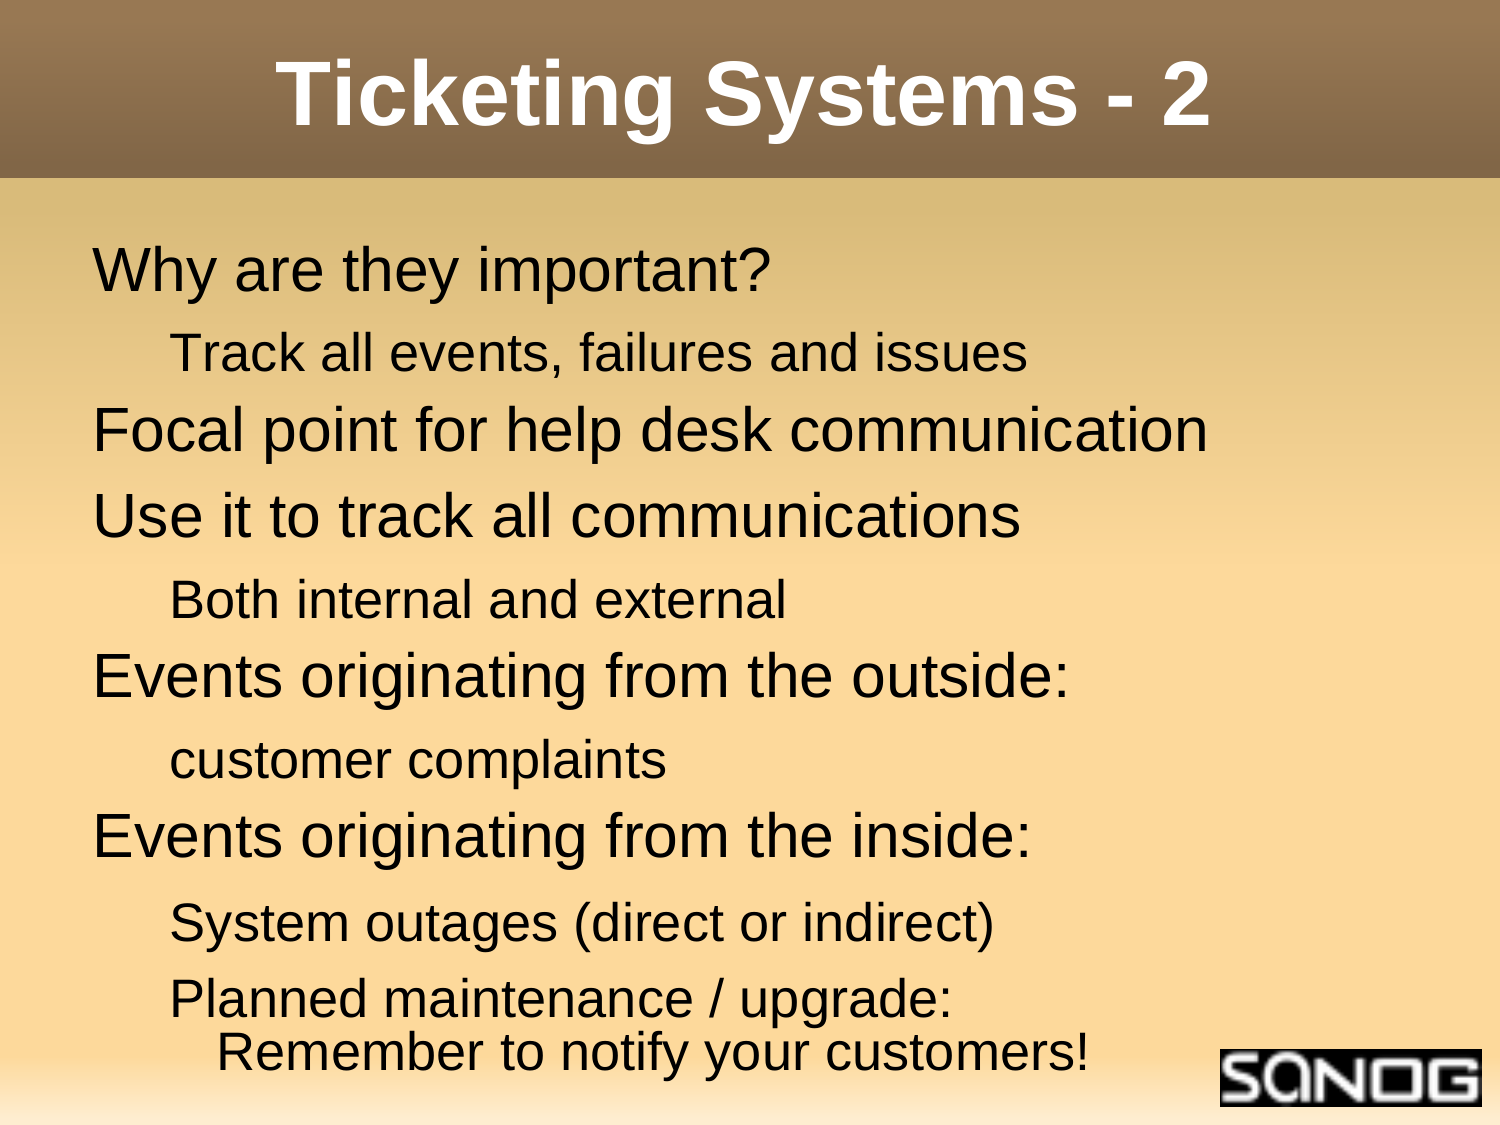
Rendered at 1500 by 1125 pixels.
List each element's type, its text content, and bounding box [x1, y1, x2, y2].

list Why are they important? Track all events, failures and issues Focal point for help desk communication Use it to track all communications Both internal and external Events originating from the outside: customer complaints Events originating from the inside: System outages (direct or indirect)‏ Planned maintenance / upgrade: Remember to notify your customers! [75, 245, 1425, 1091]
title Ticketing Systems - 2 [69, 0, 1420, 188]
picture [0, 0, 1500, 1125]
